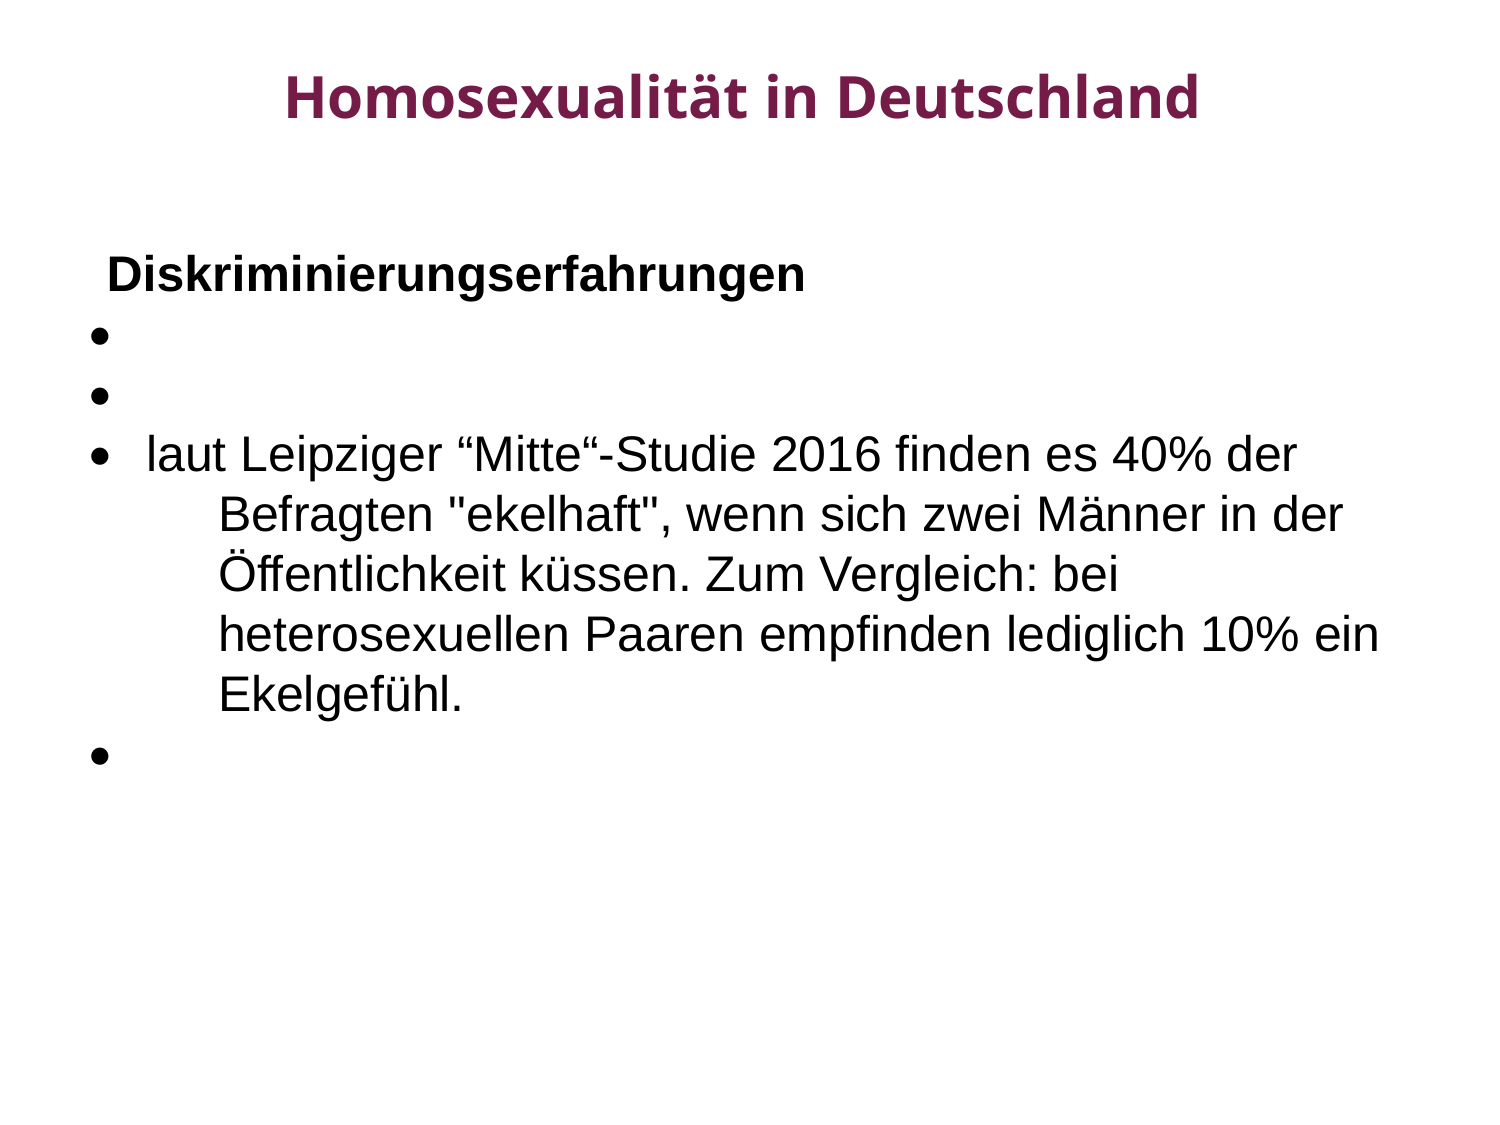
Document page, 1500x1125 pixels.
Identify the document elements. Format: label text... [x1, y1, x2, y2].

text_box Diskriminierungserfahrungen laut Leipziger “Mitte“-Studie 2016 finden es 40% der Befragten "ekelhaft", wenn sich zwei Männer in der Öffentlichkeit küssen. Zum Vergleich: bei heterosexuellen Paaren empfinden lediglich 10% ein Ekelgefühl. [75, 134, 1425, 1005]
text_box Homosexualität in Deutschland [75, 45, 1425, 134]
